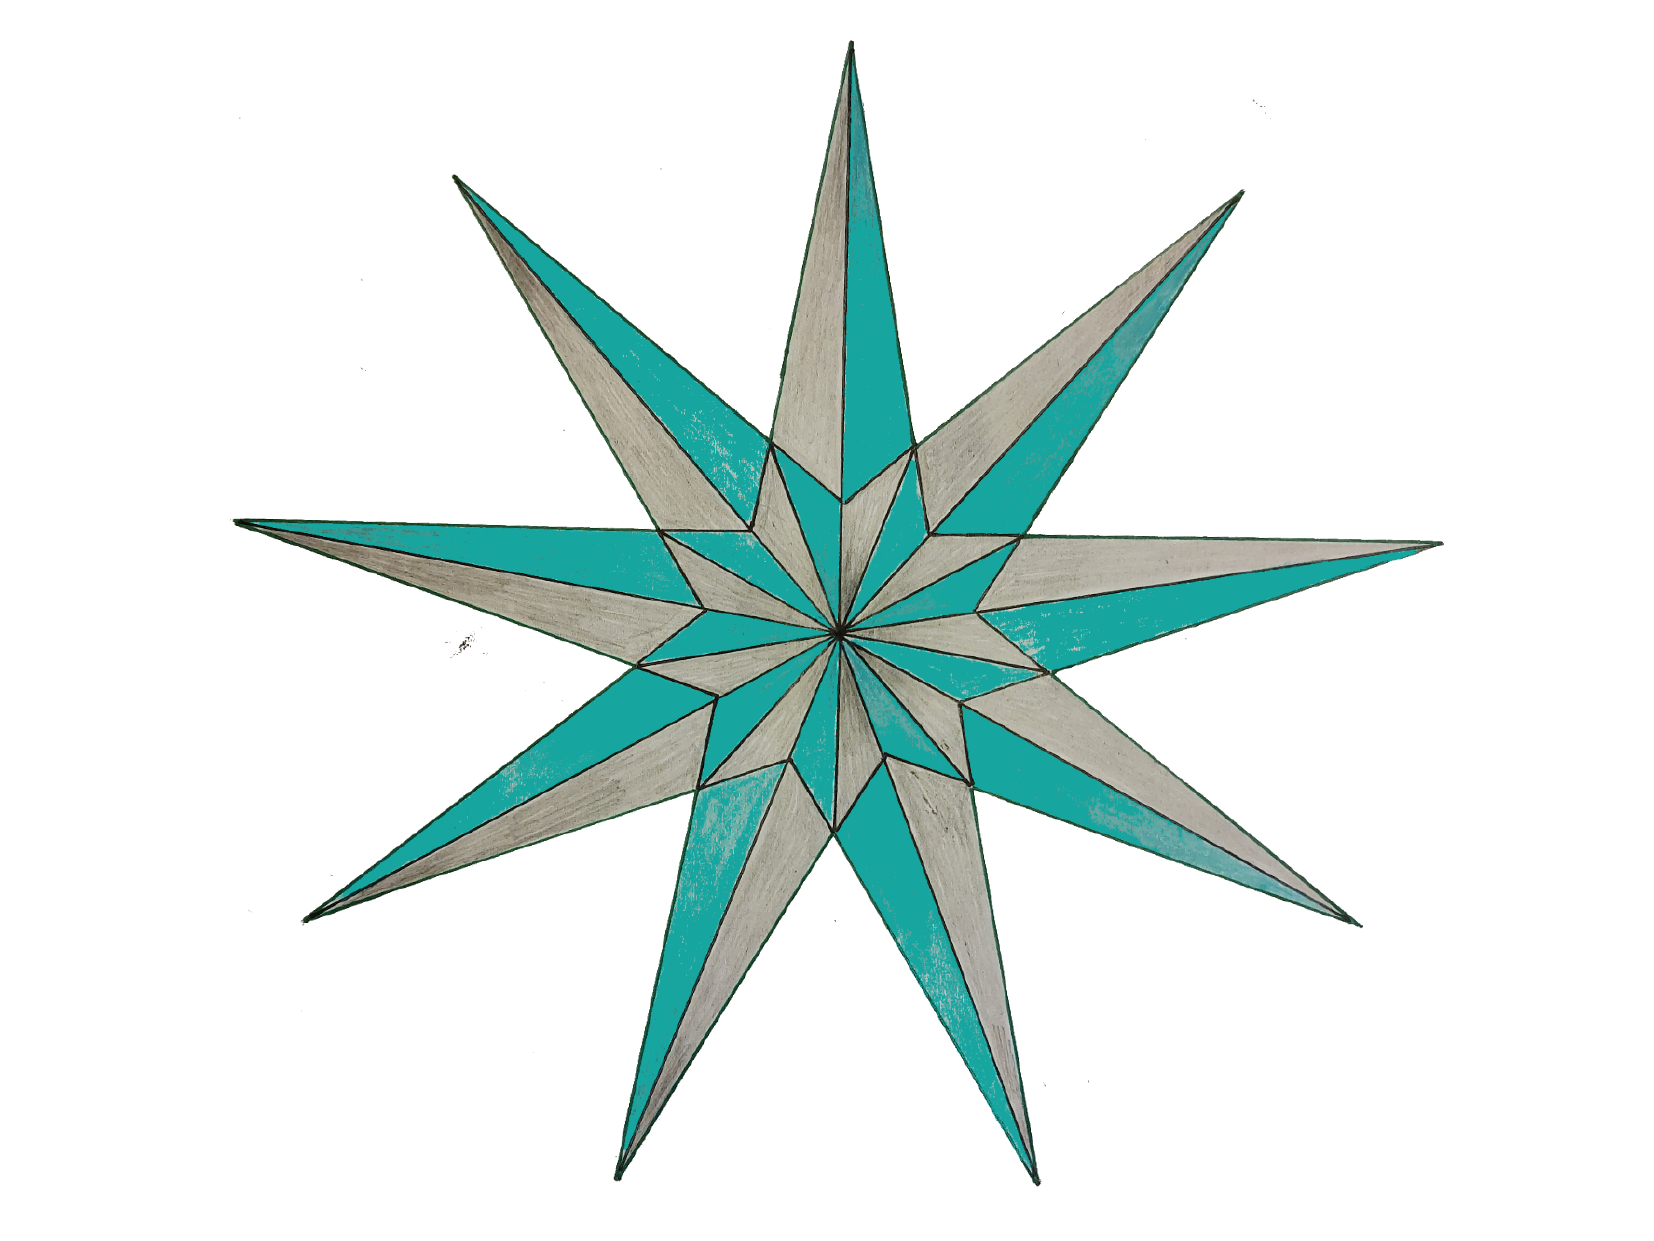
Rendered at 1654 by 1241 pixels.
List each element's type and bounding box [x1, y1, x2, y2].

picture [213, 11, 1470, 1218]
